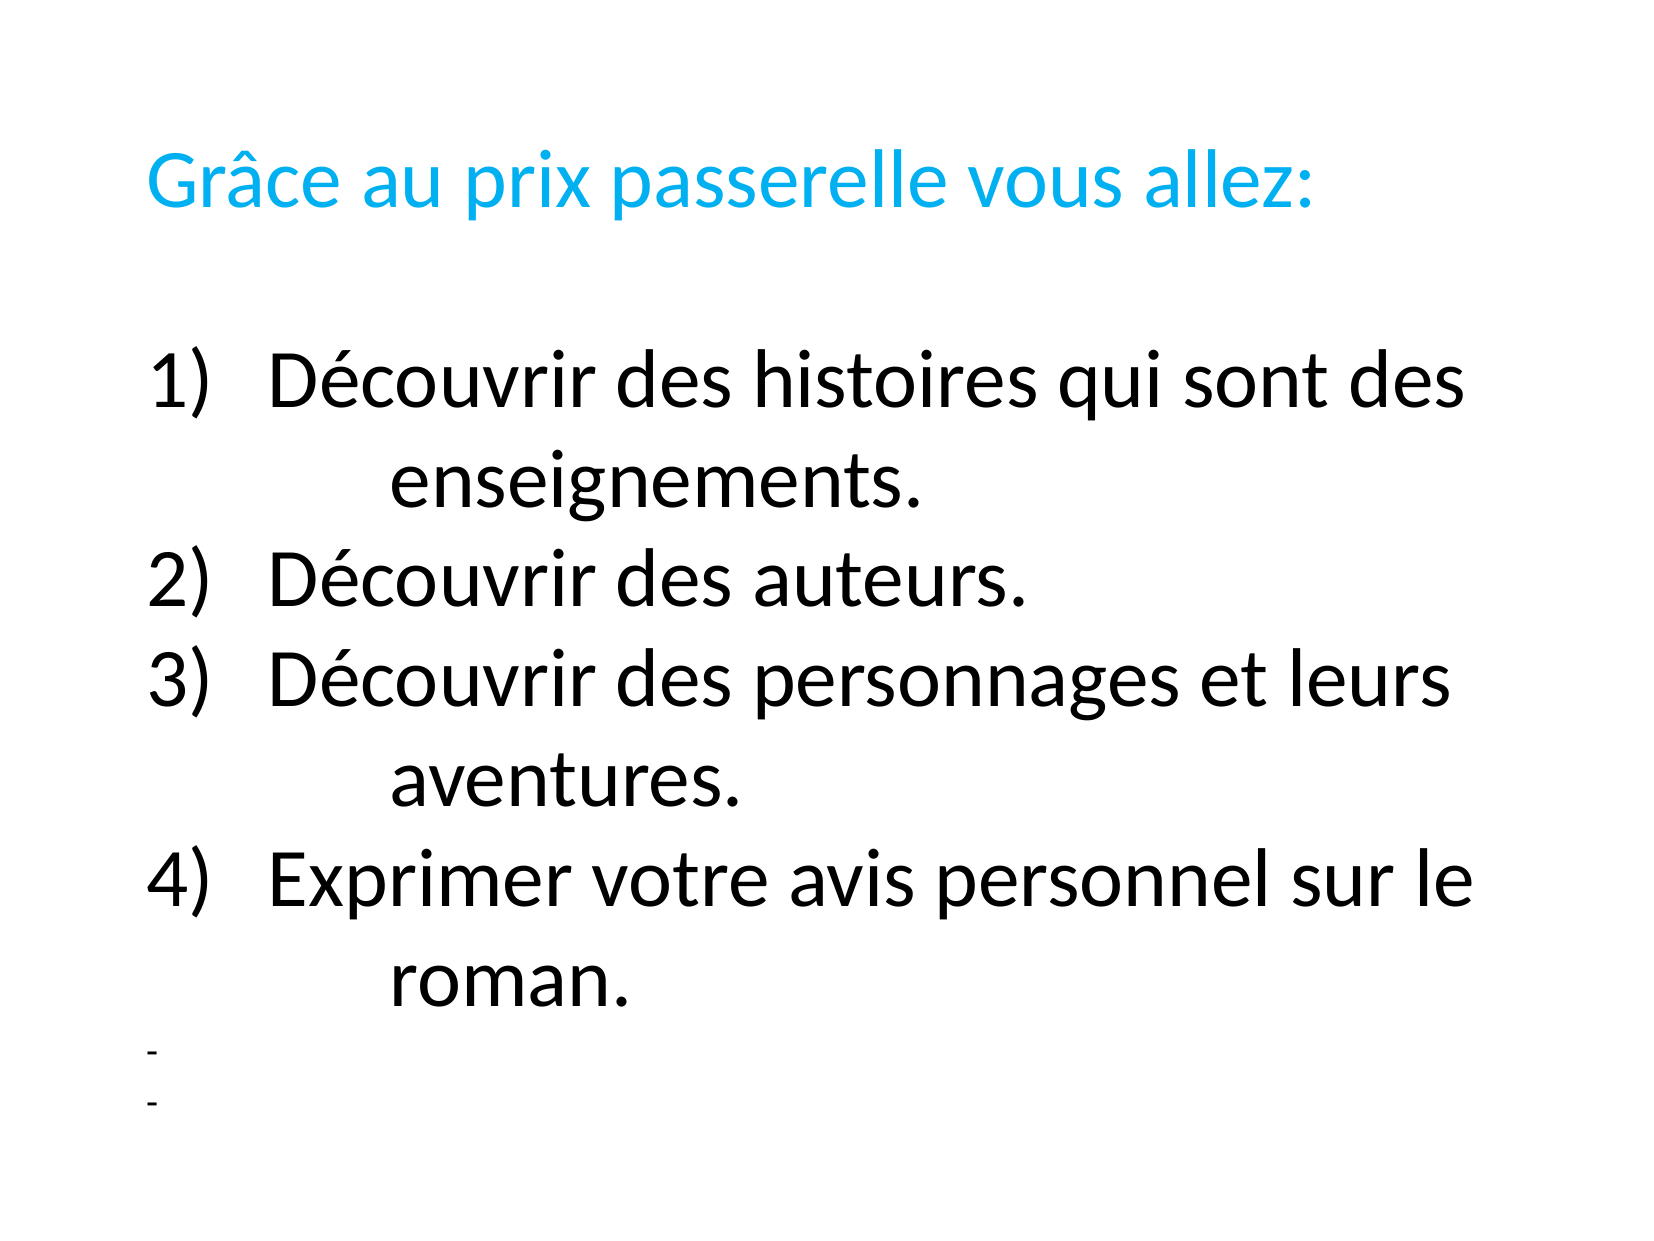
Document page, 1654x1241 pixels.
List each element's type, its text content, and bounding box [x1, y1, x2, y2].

text_box Grâce au prix passerelle vous allez: Découvrir des histoires qui sont des enseignements. Découvrir des auteurs. Découvrir des personnages et leurs aventures. Exprimer votre avis personnel sur le roman. [130, 116, 1543, 1132]
